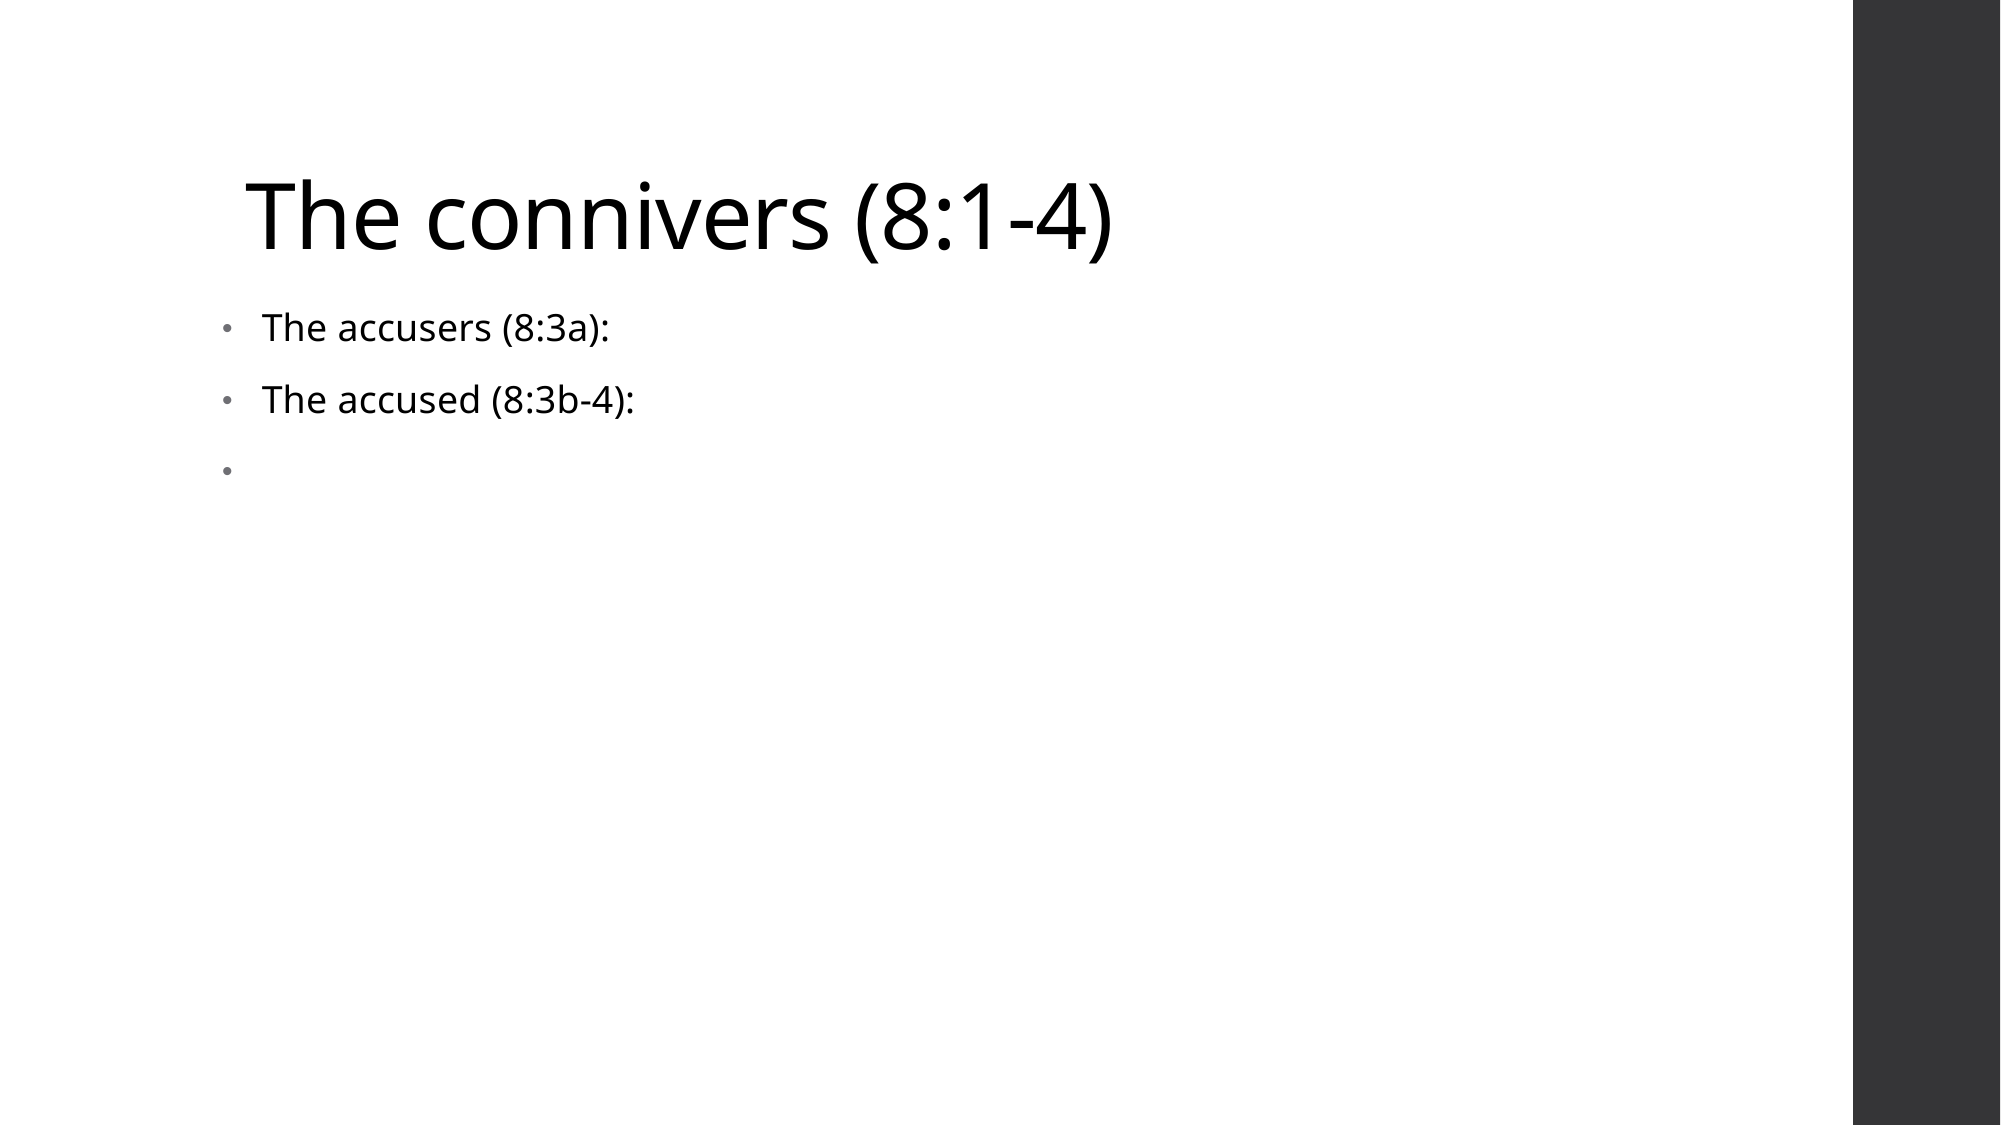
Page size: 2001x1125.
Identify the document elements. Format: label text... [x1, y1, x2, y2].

list The accusers (8:3a): The accused (8:3b-4): [206, 299, 1617, 1014]
title The connivers (8:1-4) [206, 60, 1797, 278]
